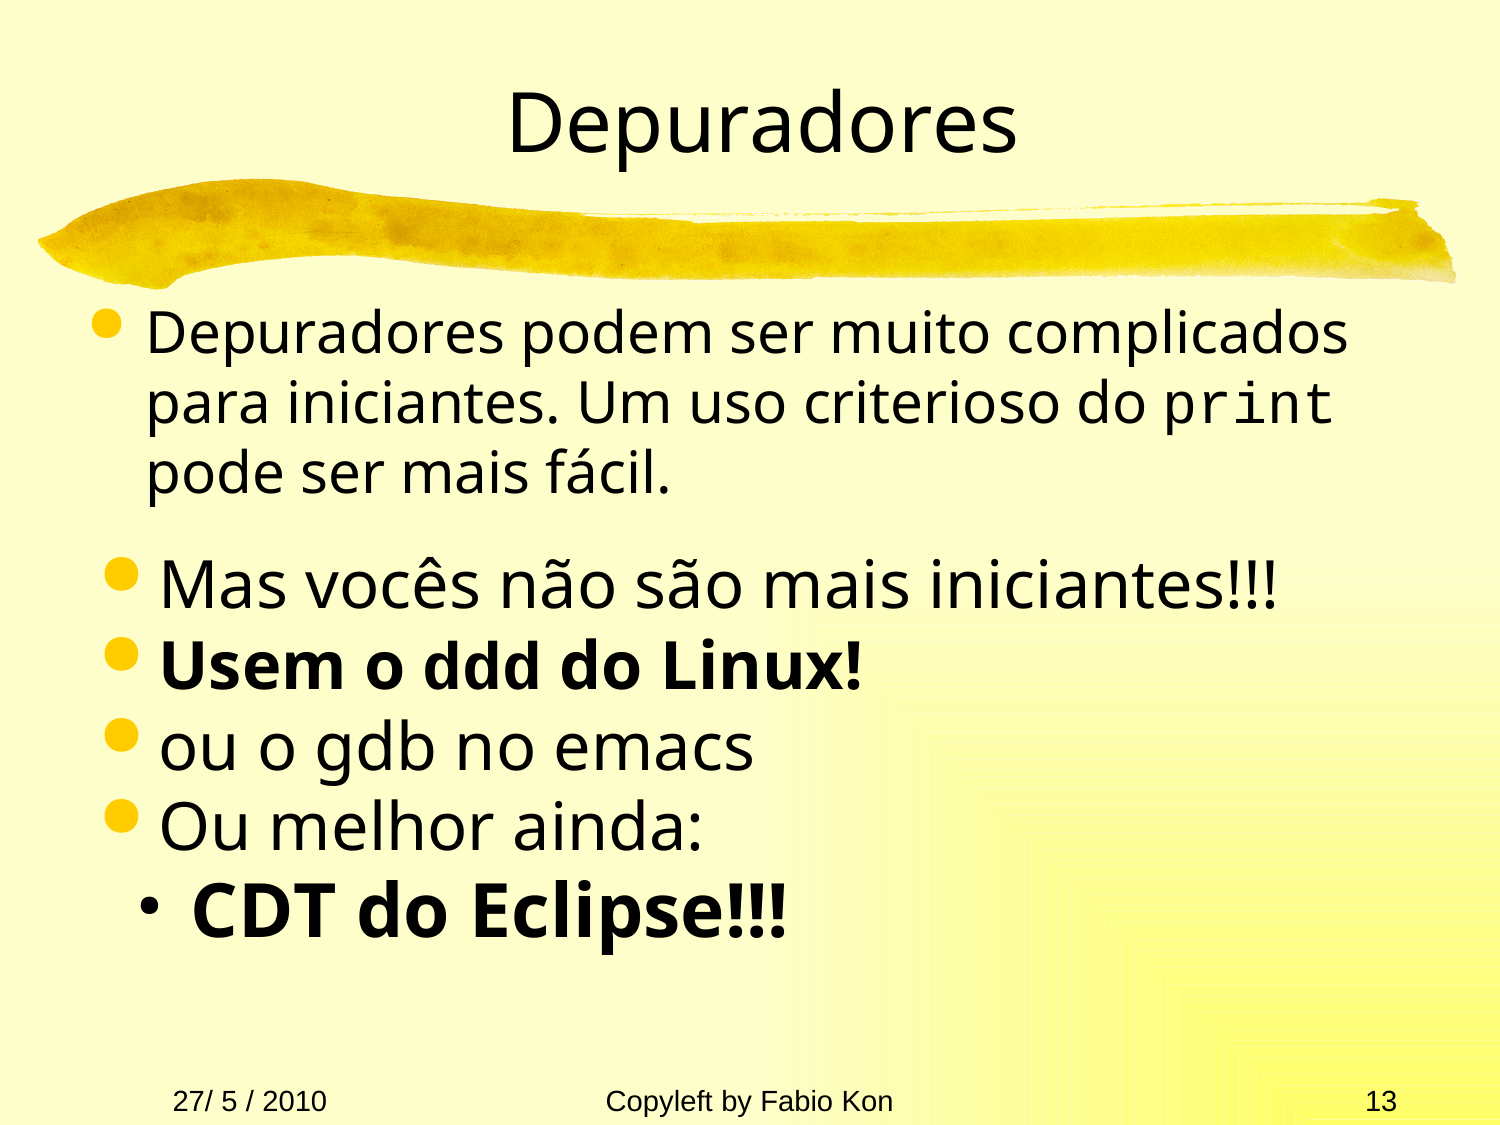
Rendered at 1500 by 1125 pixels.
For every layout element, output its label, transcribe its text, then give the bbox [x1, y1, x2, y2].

list Depuradores podem ser muito complicados para iniciantes. Um uso criterioso do print pode ser mais fácil. [75, 287, 1413, 541]
title Depuradores [125, 12, 1401, 178]
text_box Mas vocês não são mais iniciantes!!! Usem o ddd do Linux! ou o gdb no emacs Ou melhor ainda: CDT do Eclipse!!! [87, 549, 1438, 838]
picture [24, 174, 1463, 297]
